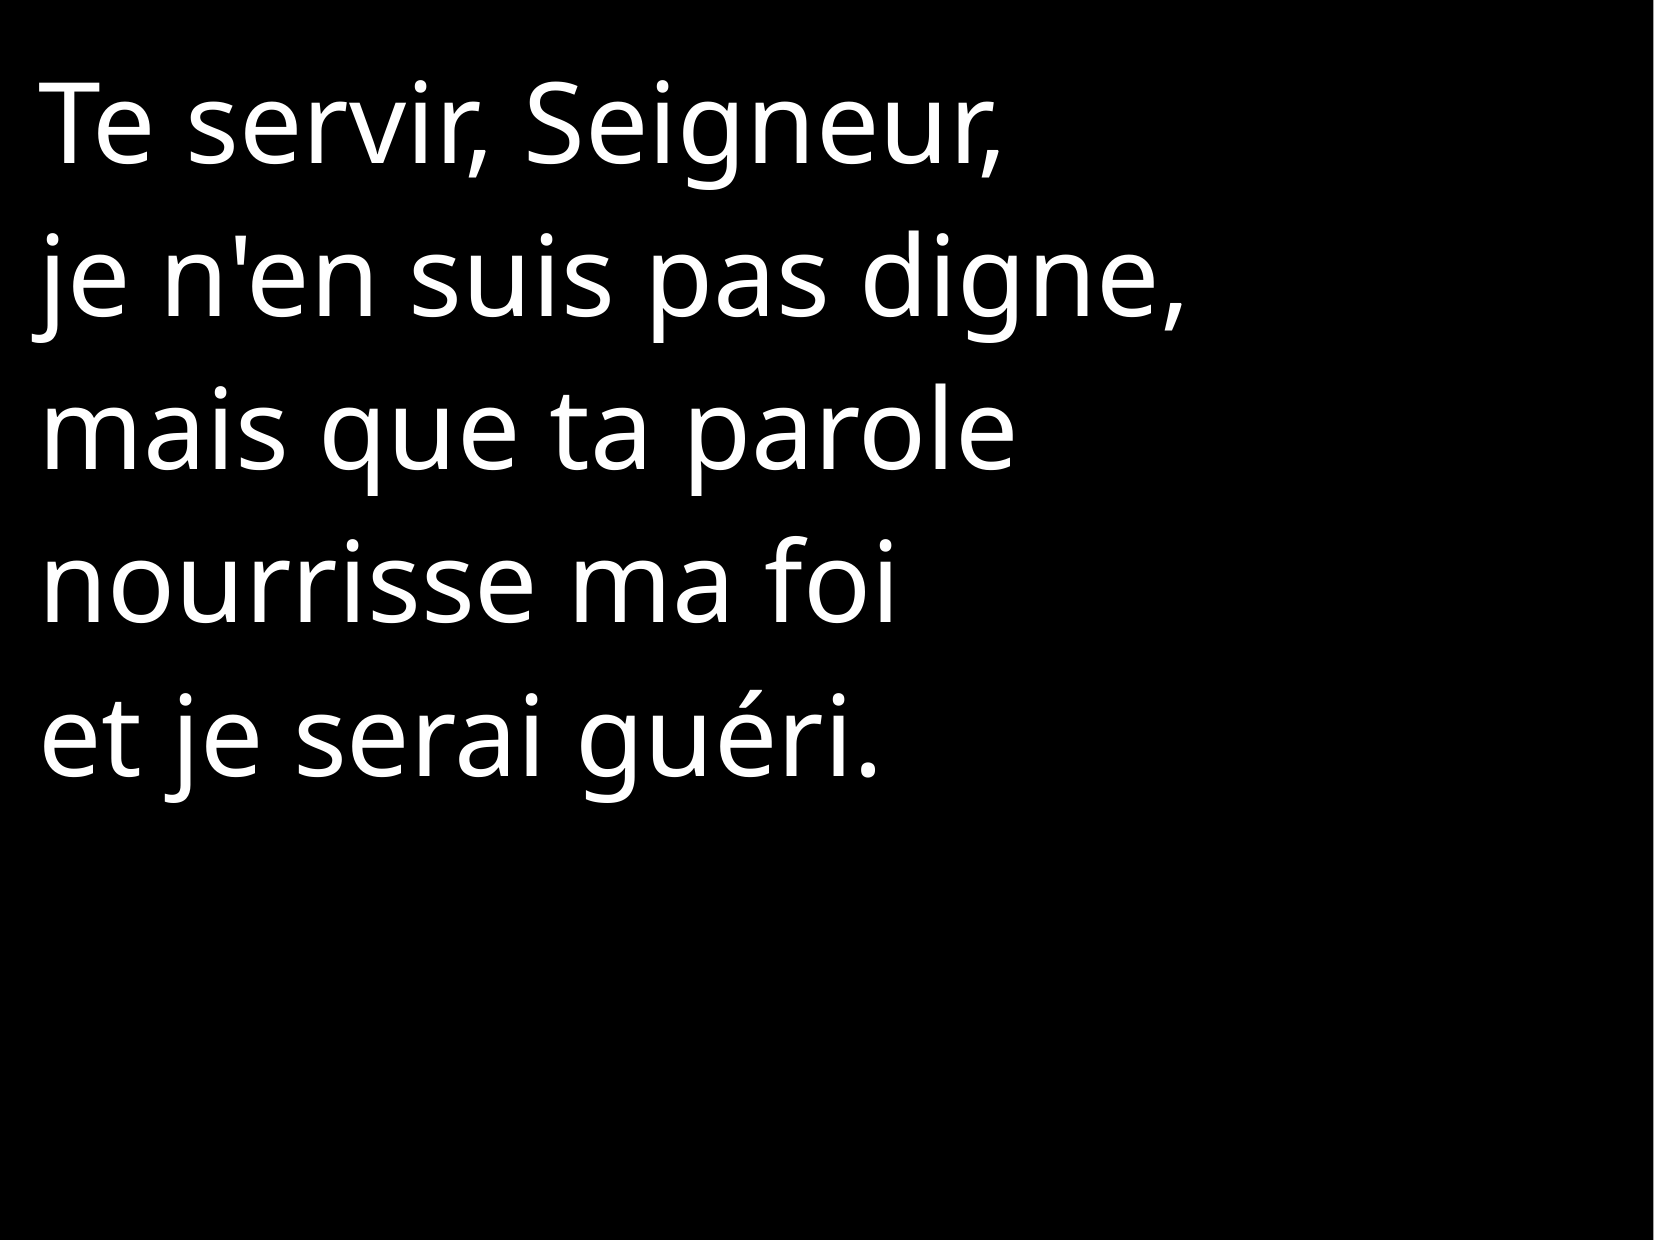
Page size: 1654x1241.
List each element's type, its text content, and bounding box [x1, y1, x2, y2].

text_box Te servir, Seigneur, je n'en suis pas digne, mais que ta parole nourrisse ma foi et je serai guéri. [23, 35, 1630, 1205]
